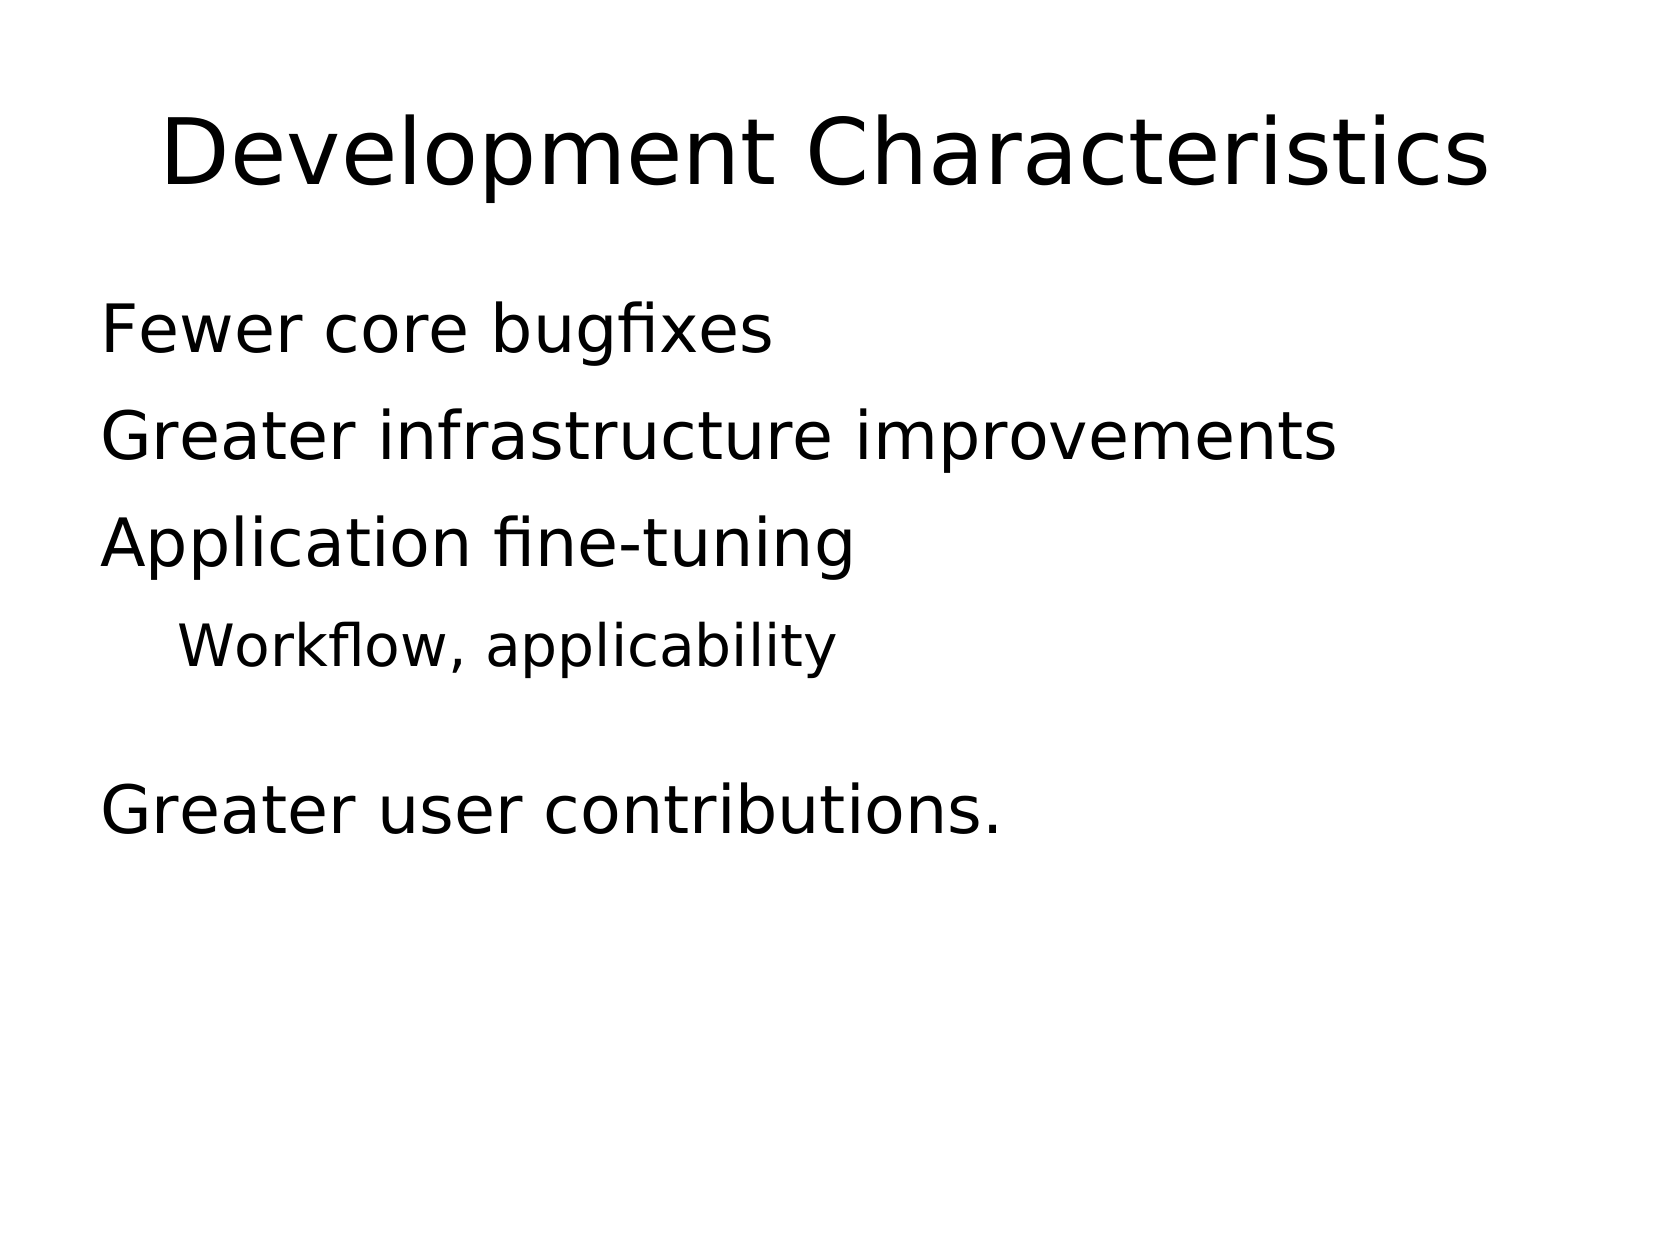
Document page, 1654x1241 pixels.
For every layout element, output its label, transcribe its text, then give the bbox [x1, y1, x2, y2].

title Development Characteristics [82, 56, 1571, 250]
list Fewer core bugfixes Greater infrastructure improvements Application fine-tuning Workflow, applicability Greater user contributions. [82, 290, 1571, 1094]
